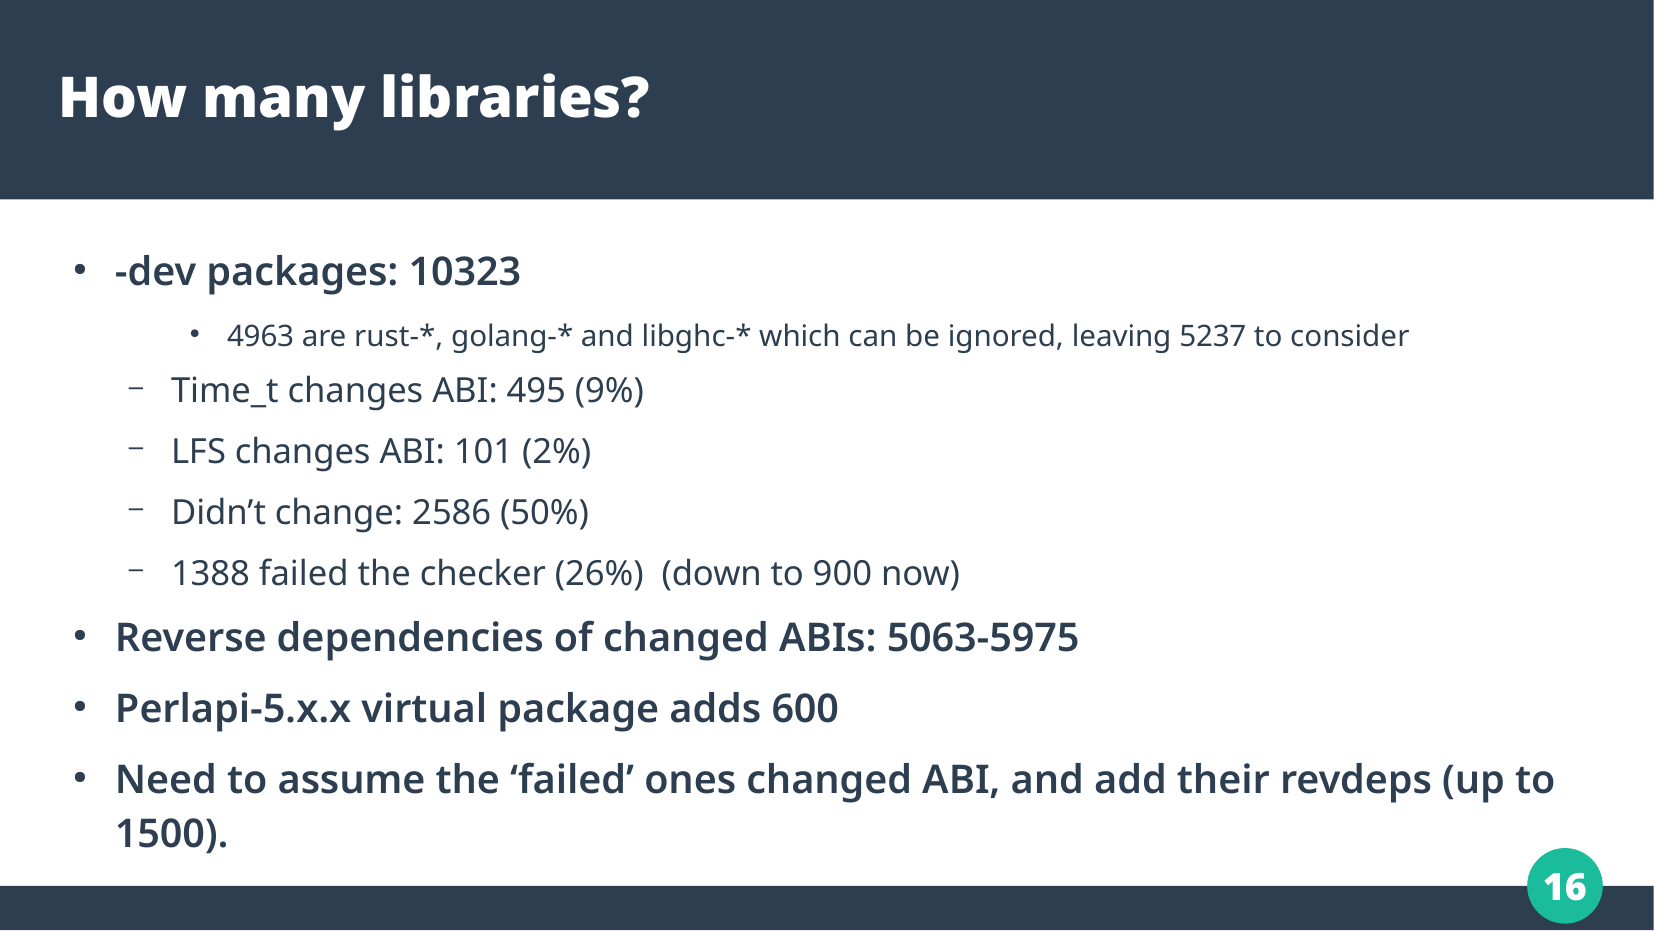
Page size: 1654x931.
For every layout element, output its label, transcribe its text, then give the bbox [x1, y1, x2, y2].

list -dev packages: 10323 4963 are rust-*, golang-* and libghc-* which can be ignored, leaving 5237 to consider Time_t changes ABI: 495 (9%) LFS changes ABI: 101 (2%) Didn’t change: 2586 (50%) 1388 failed the checker (26%) (down to 900 now) Reverse dependencies of changed ABIs: 5063-5975 Perlapi-5.x.x virtual package adds 600 Need to assume the ‘failed’ ones changed ABI, and add their revdeps (up to 1500). [59, 243, 1595, 864]
title How many libraries? [59, 37, 1595, 155]
